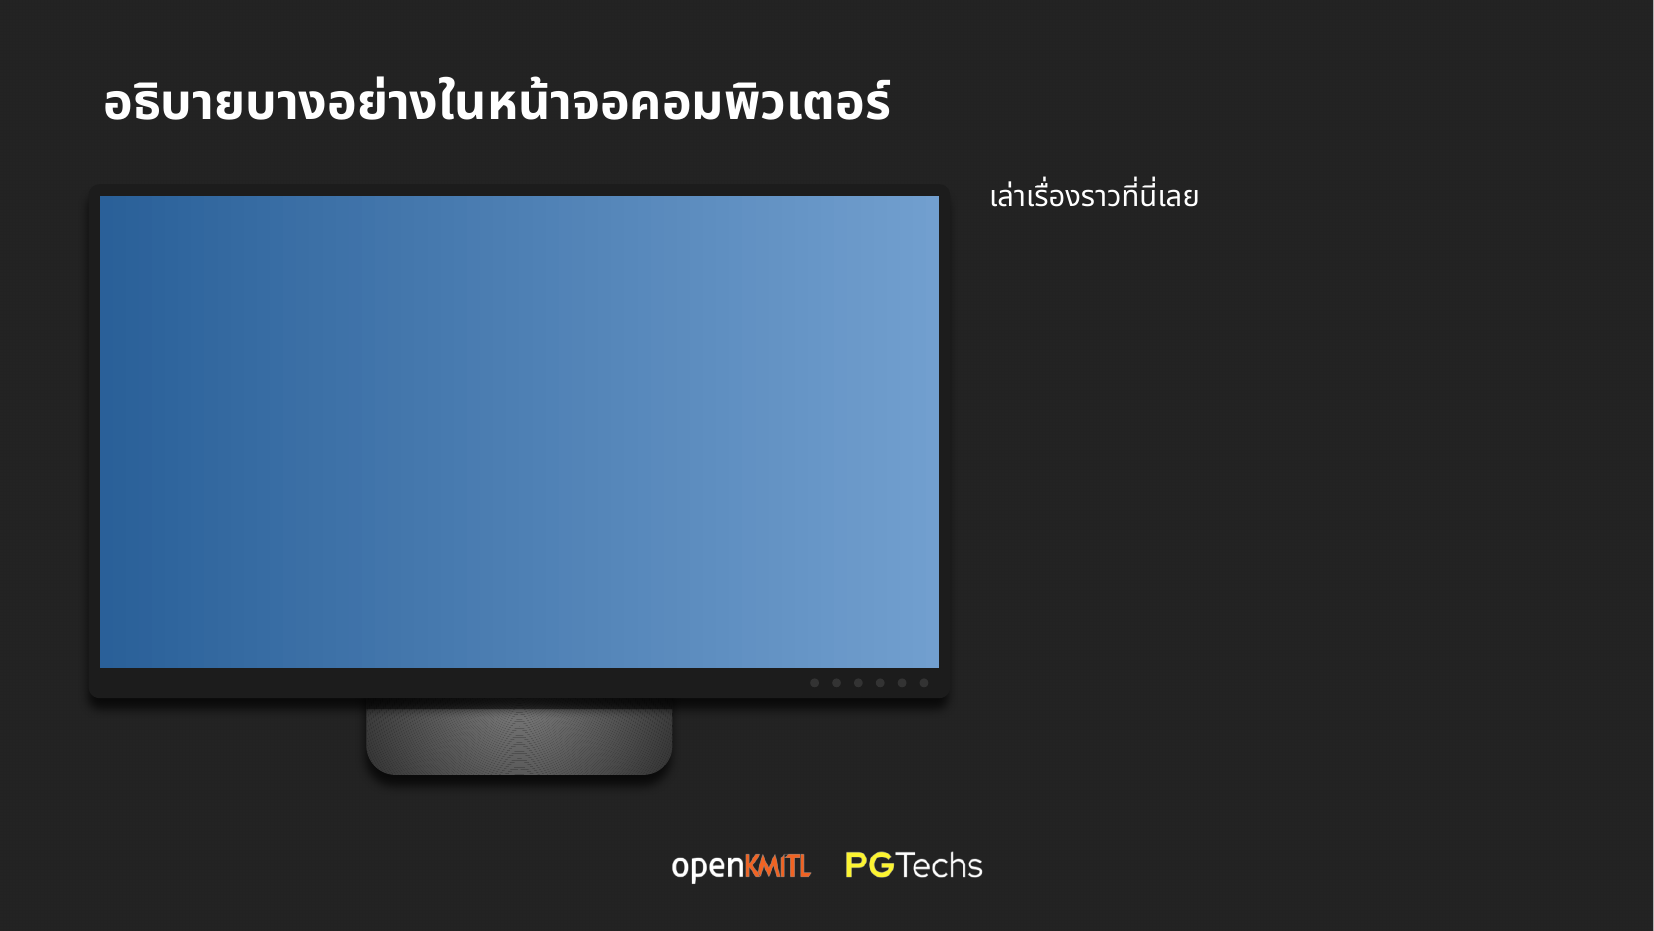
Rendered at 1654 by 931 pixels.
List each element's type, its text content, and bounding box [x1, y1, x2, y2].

text_box เล่าเรื่องราวที่นี่เลย [974, 167, 1595, 797]
picture [0, 0, 1654, 931]
text_box อธิบายบางอย่างในหน้าจอคอมพิวเตอร์ [88, 59, 1565, 178]
text_box [88, 184, 951, 775]
